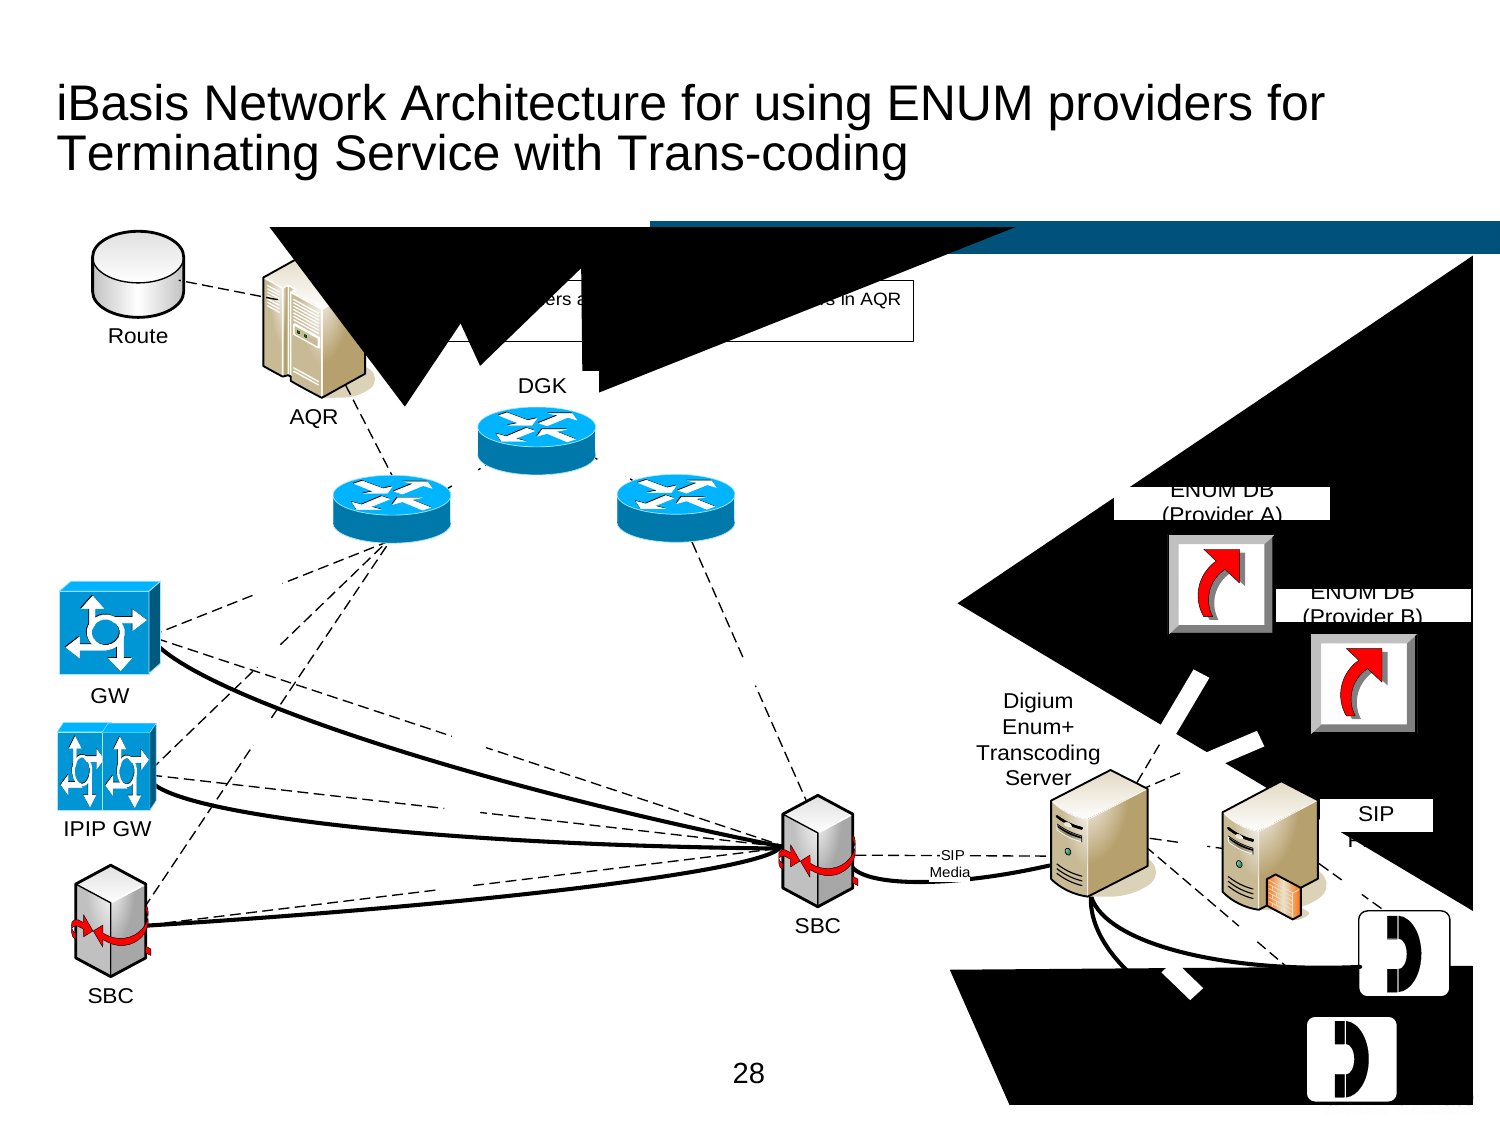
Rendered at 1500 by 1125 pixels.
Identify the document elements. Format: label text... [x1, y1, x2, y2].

title iBasis Network Architecture for using ENUM providers for Terminating Service with Trans-coding [41, 56, 1471, 205]
picture [48, 217, 1500, 1115]
